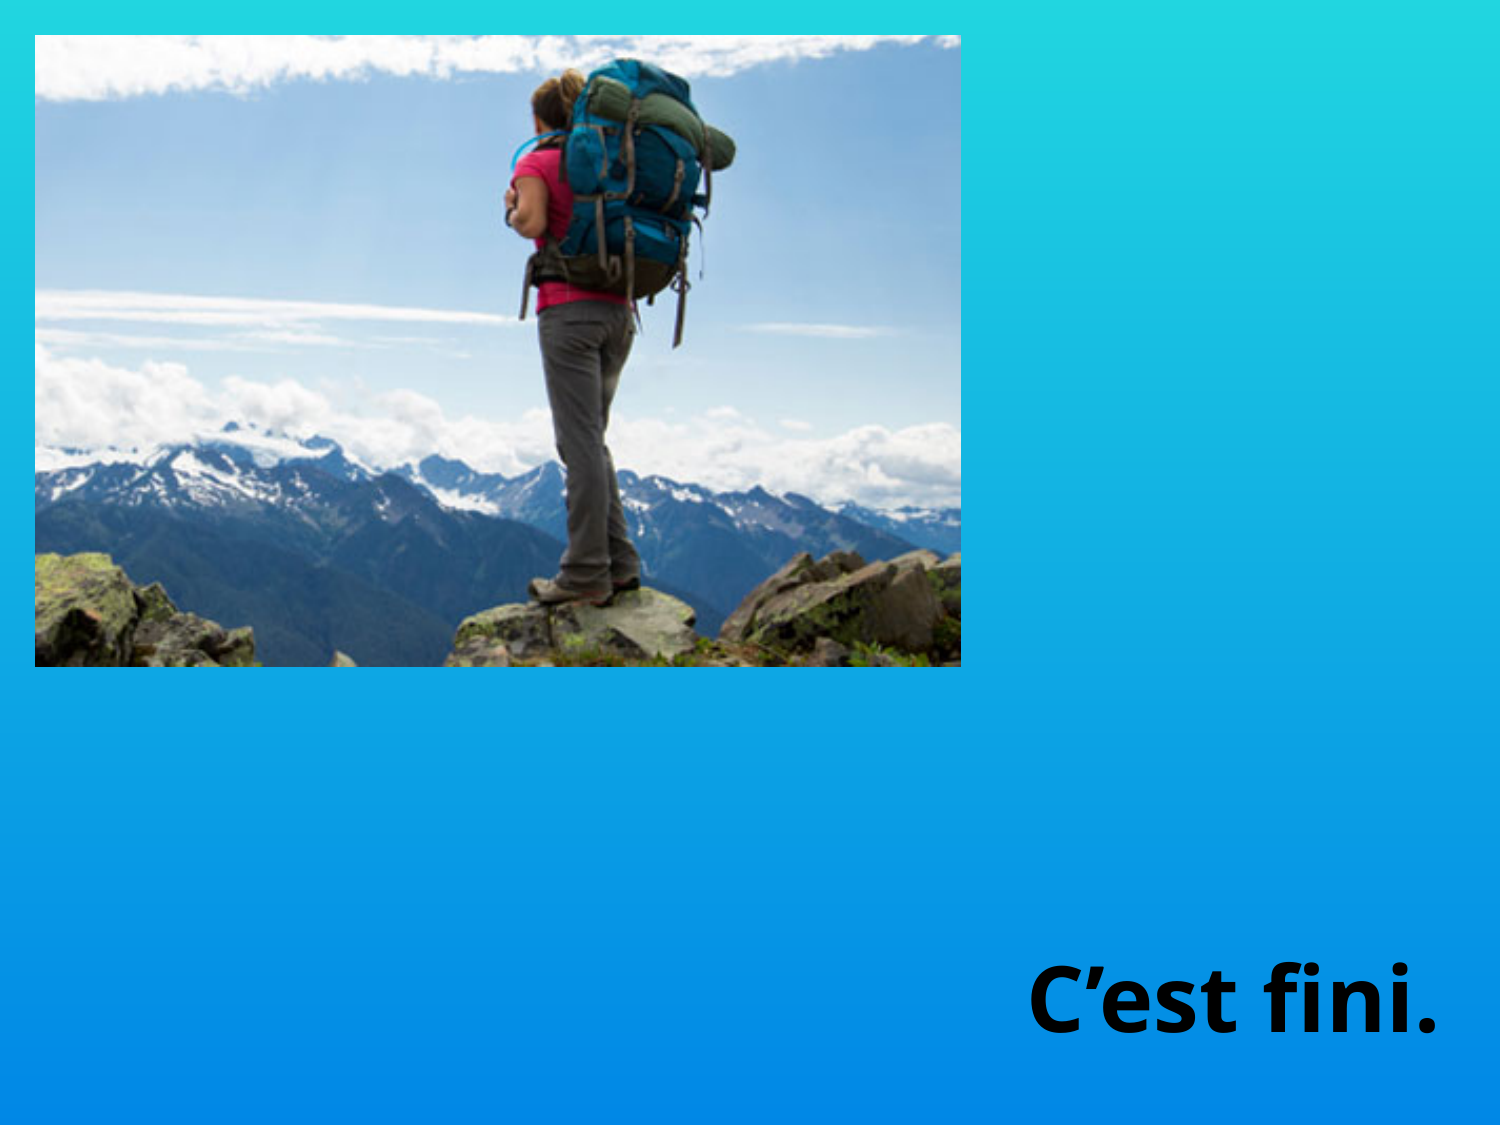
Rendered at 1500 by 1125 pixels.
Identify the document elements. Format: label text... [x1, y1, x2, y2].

picture [0, 35, 1500, 666]
title C’est fini. [996, 902, 1472, 1090]
